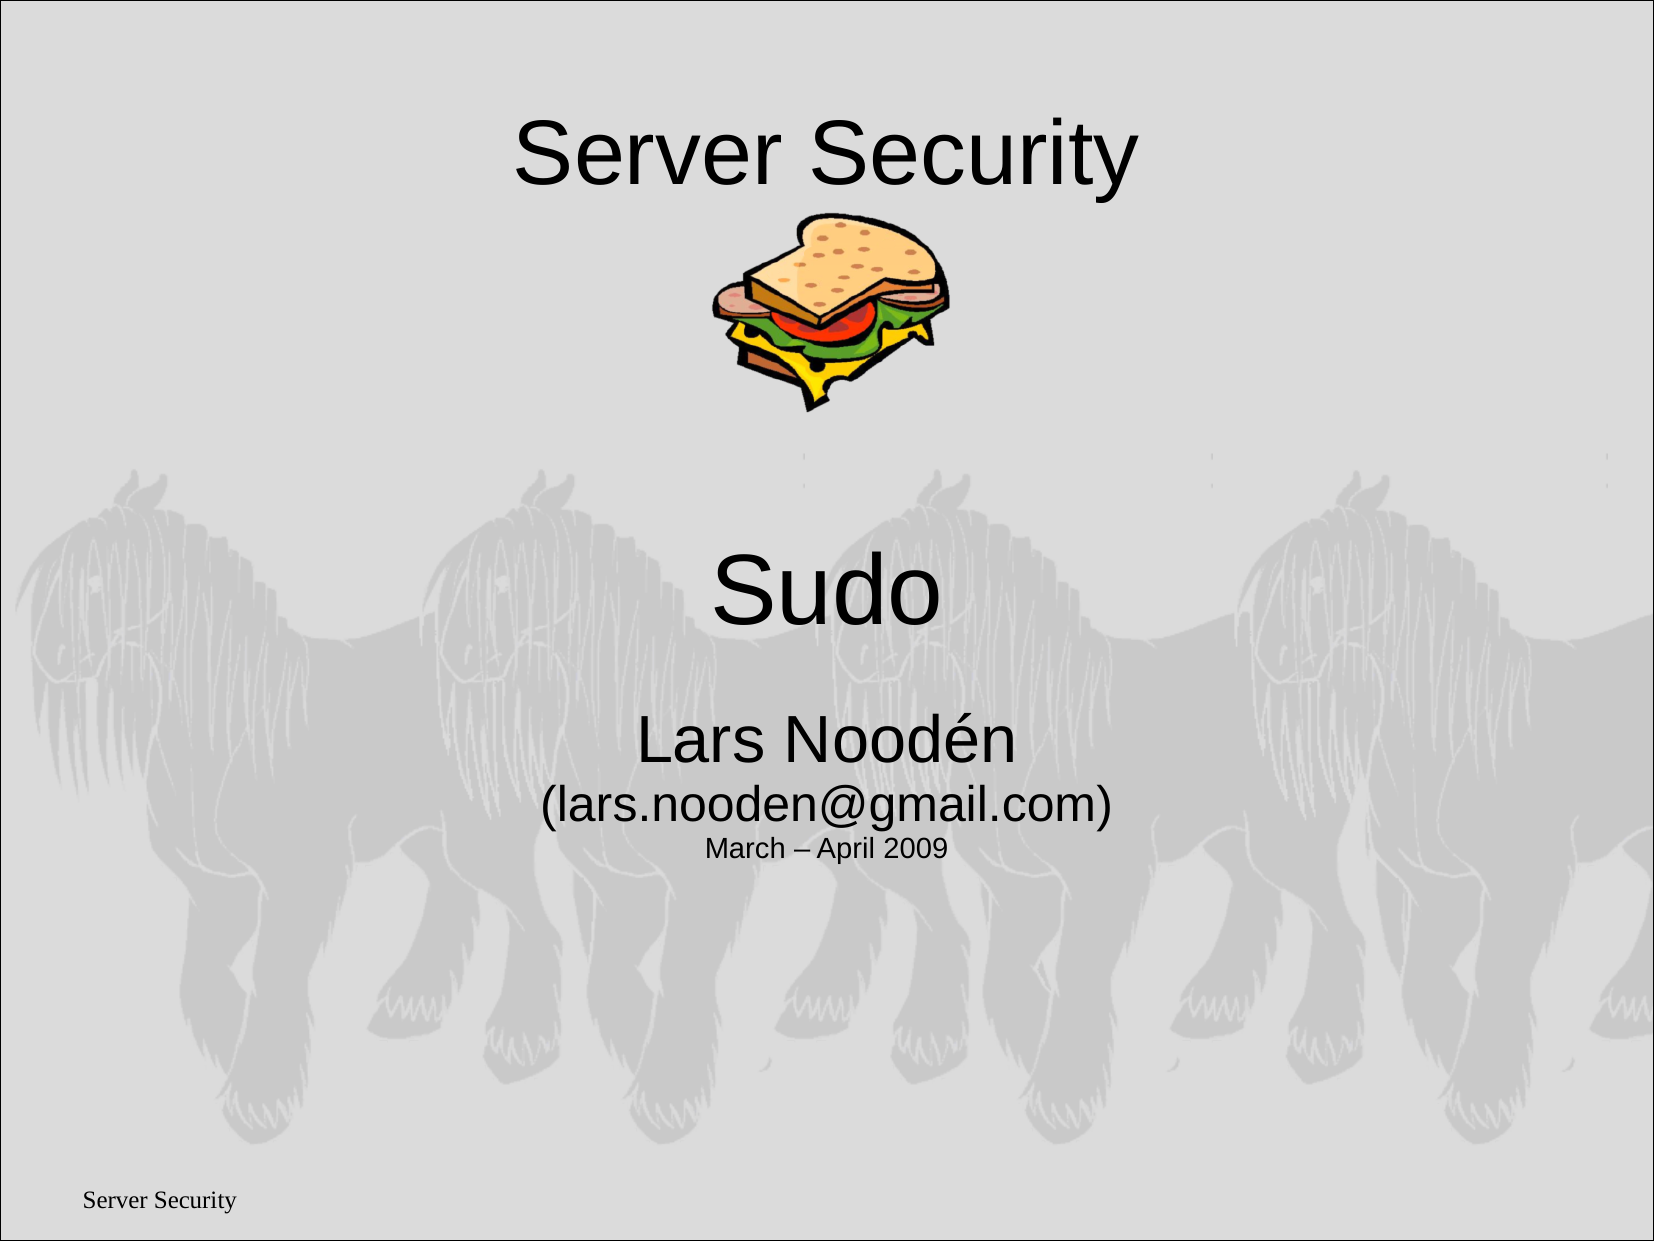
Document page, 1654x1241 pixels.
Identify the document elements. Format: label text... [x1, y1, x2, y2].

title Server Security [82, 49, 1571, 257]
subtitle Sudo Lars Noodén (lars.nooden@gmail.com) March – April 2009 [82, 297, 1571, 1102]
picture [710, 212, 952, 413]
